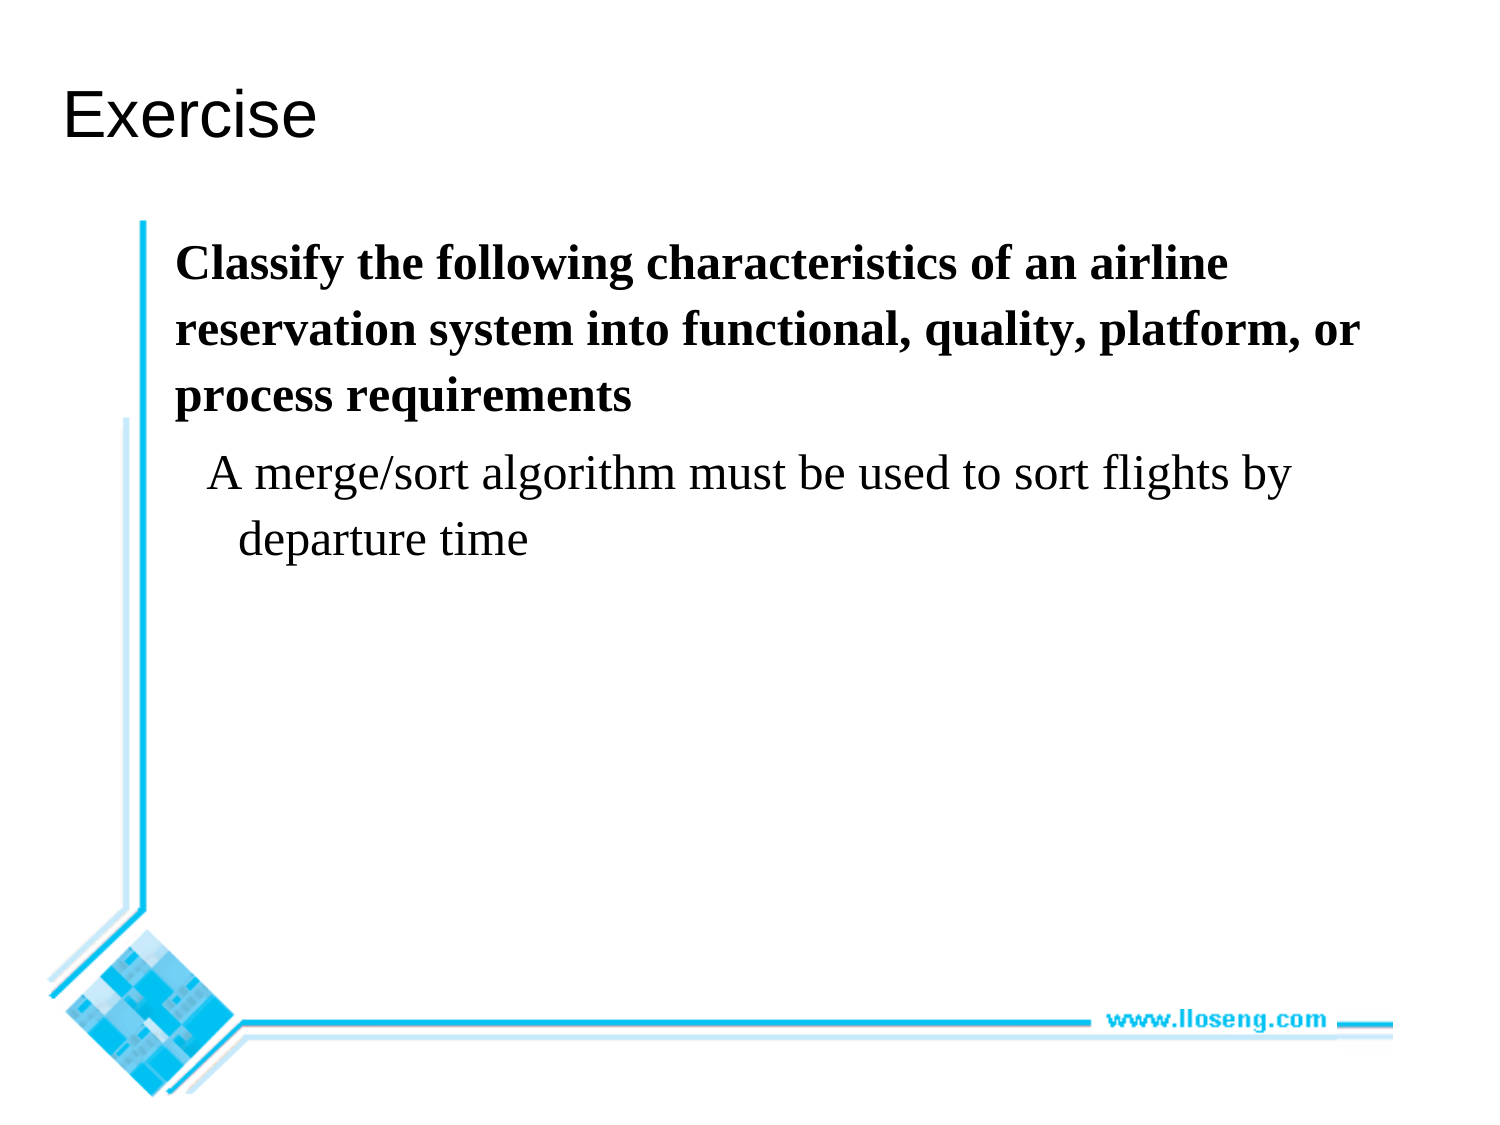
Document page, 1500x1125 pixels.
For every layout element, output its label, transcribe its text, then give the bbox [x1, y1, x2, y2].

picture [35, 209, 1393, 1099]
list Classify the following characteristics of an airline reservation system into functional, quality, platform, or process requirements A merge/sort algorithm must be used to sort flights by departure time [174, 224, 1413, 1013]
title Exercise [62, 37, 1413, 188]
